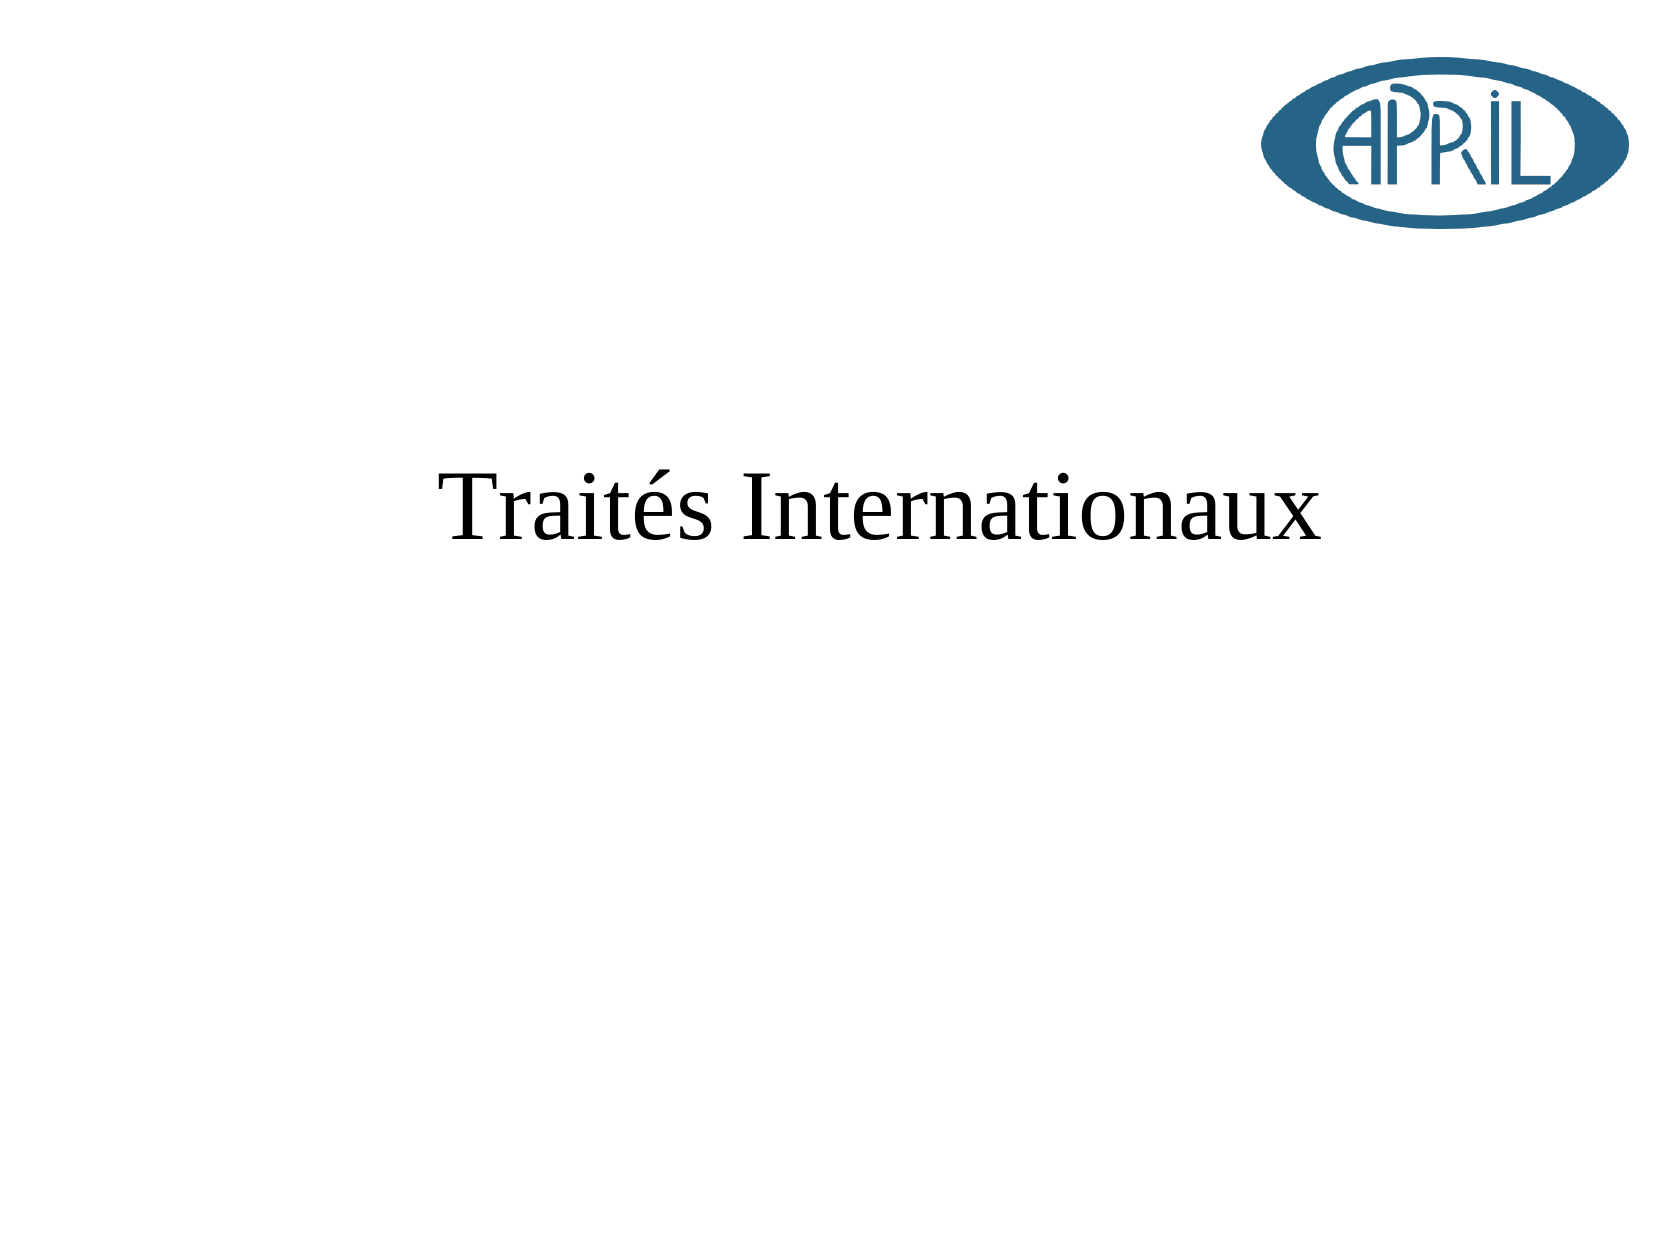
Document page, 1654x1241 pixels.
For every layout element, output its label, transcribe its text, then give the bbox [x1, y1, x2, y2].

text_box Traités Internationaux [180, 450, 1581, 572]
picture [1261, 57, 1629, 229]
